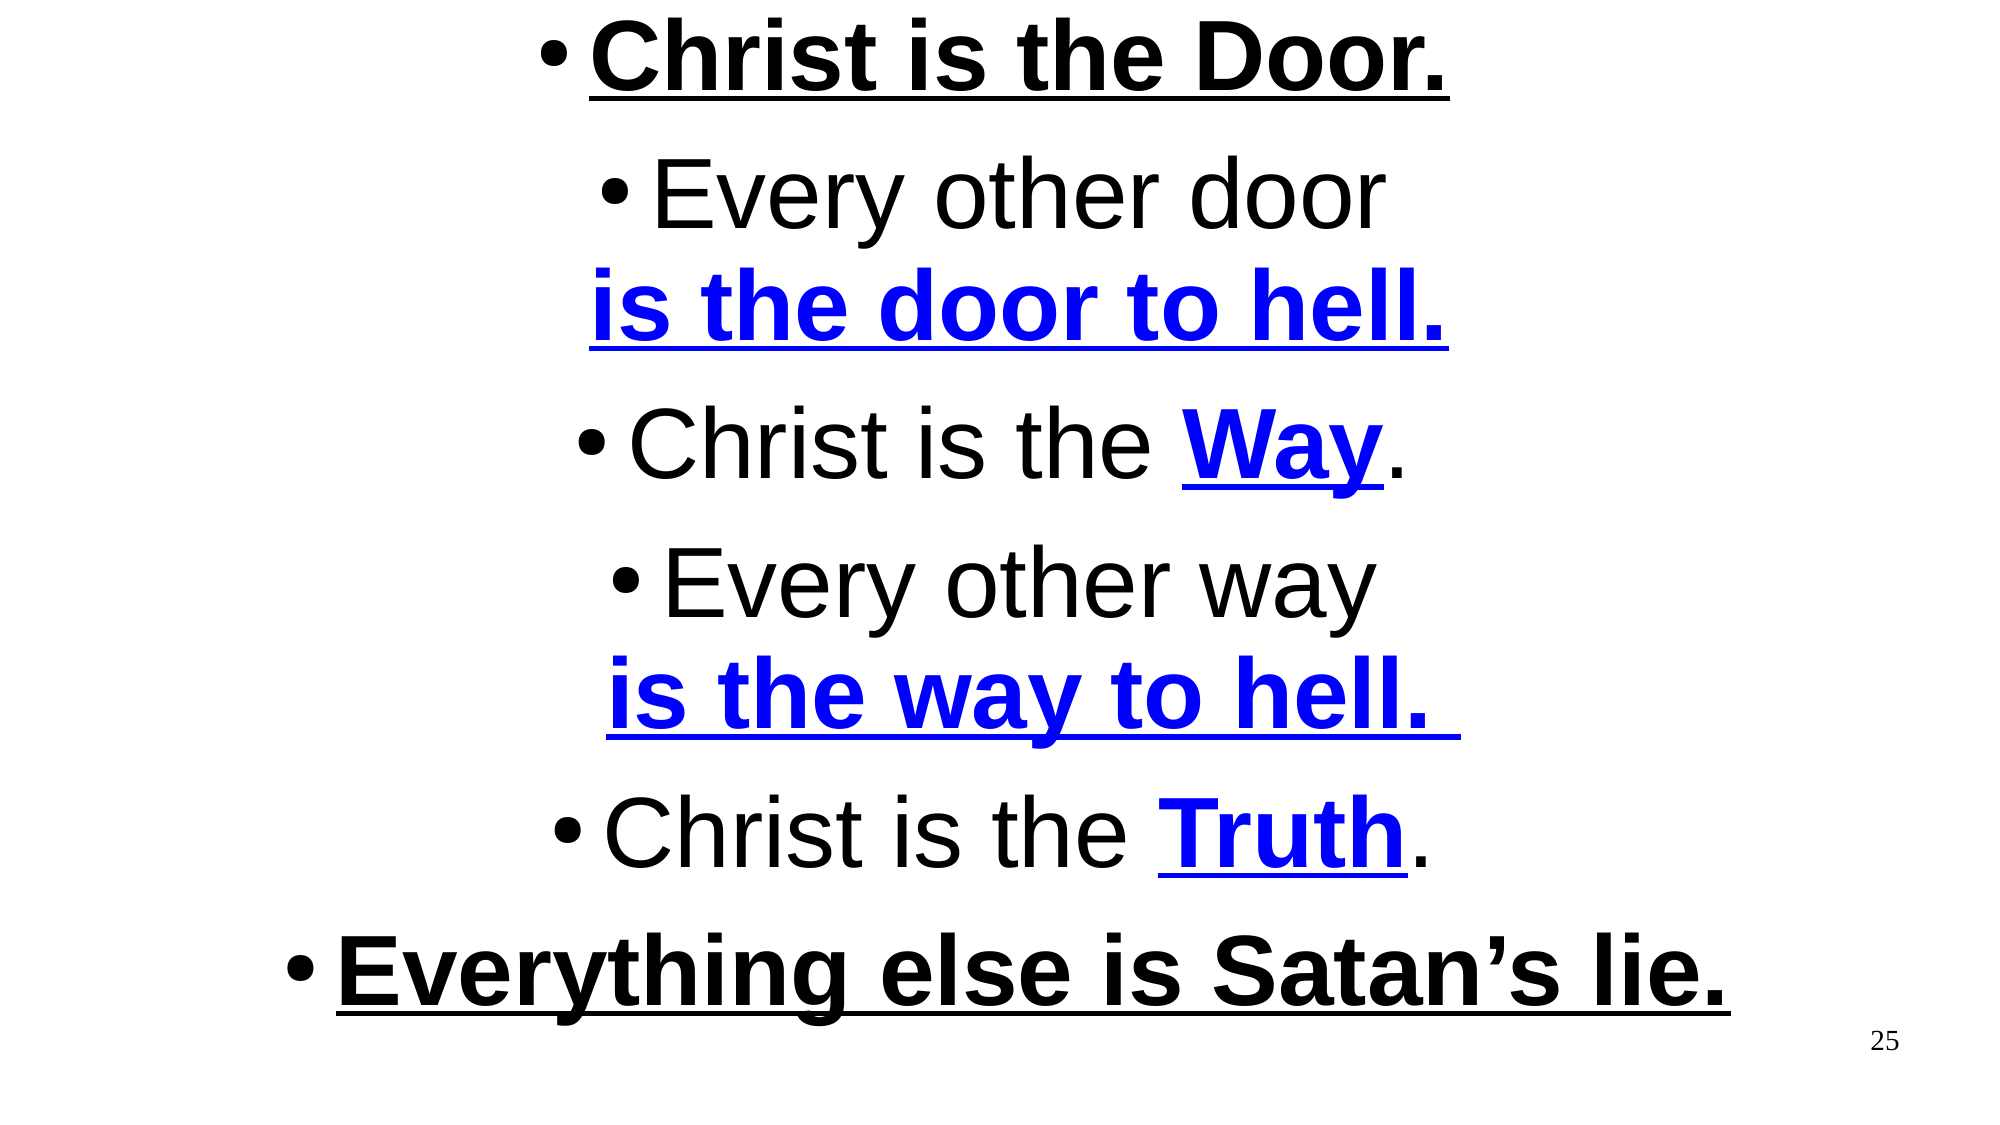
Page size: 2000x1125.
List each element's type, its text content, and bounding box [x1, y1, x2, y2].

list Christ is the Door. Every other door is the door to hell. Christ is the Way. Every other way is the way to hell. Christ is the Truth. Everything else is Satan’s lie. [0, 0, 1996, 1123]
